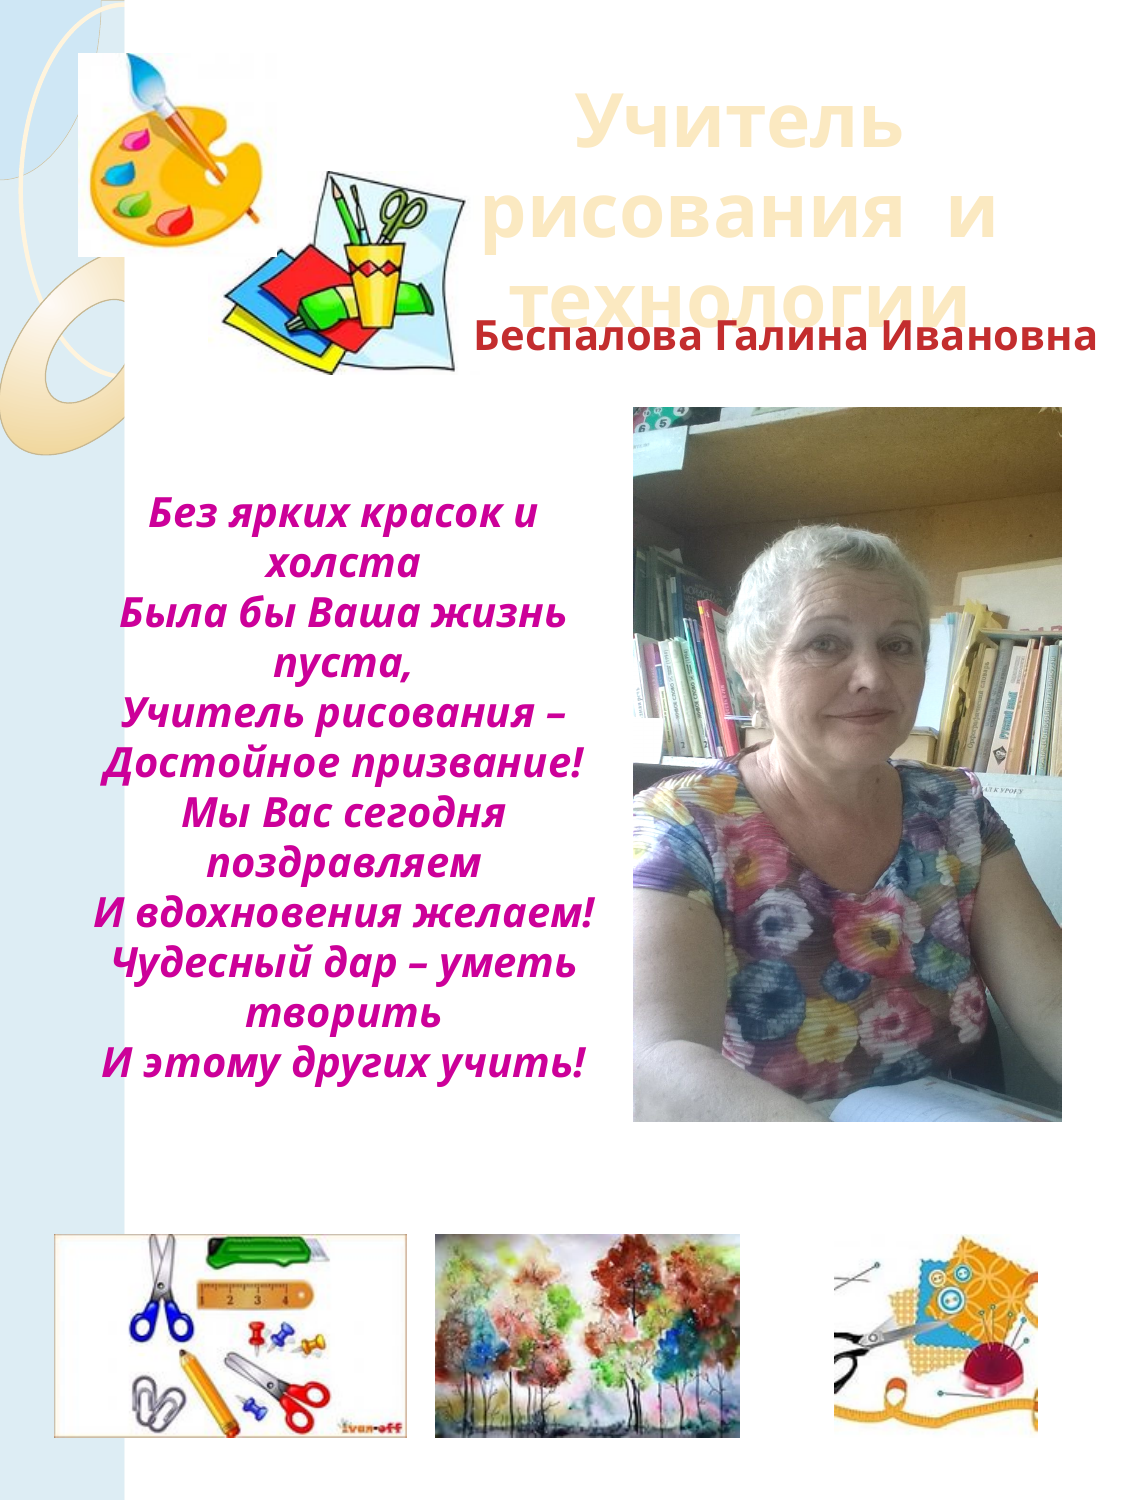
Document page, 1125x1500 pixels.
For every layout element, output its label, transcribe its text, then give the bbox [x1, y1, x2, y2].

picture [54, 1234, 407, 1438]
text_box Беспалова Галина Ивановна [459, 301, 1114, 366]
text_box Учитель рисования и технологии [397, 64, 1083, 350]
text_box Без ярких красок и холста Была бы Ваша жизнь пуста, Учитель рисования – Достойное призвание! Мы Вас сегодня поздравляем И вдохновения желаем! Чудесный дар – уметь творить И этому других учить! [78, 478, 610, 1139]
picture [78, 53, 480, 375]
picture [435, 1234, 740, 1438]
picture [834, 1234, 1038, 1438]
picture [633, 407, 1062, 1123]
